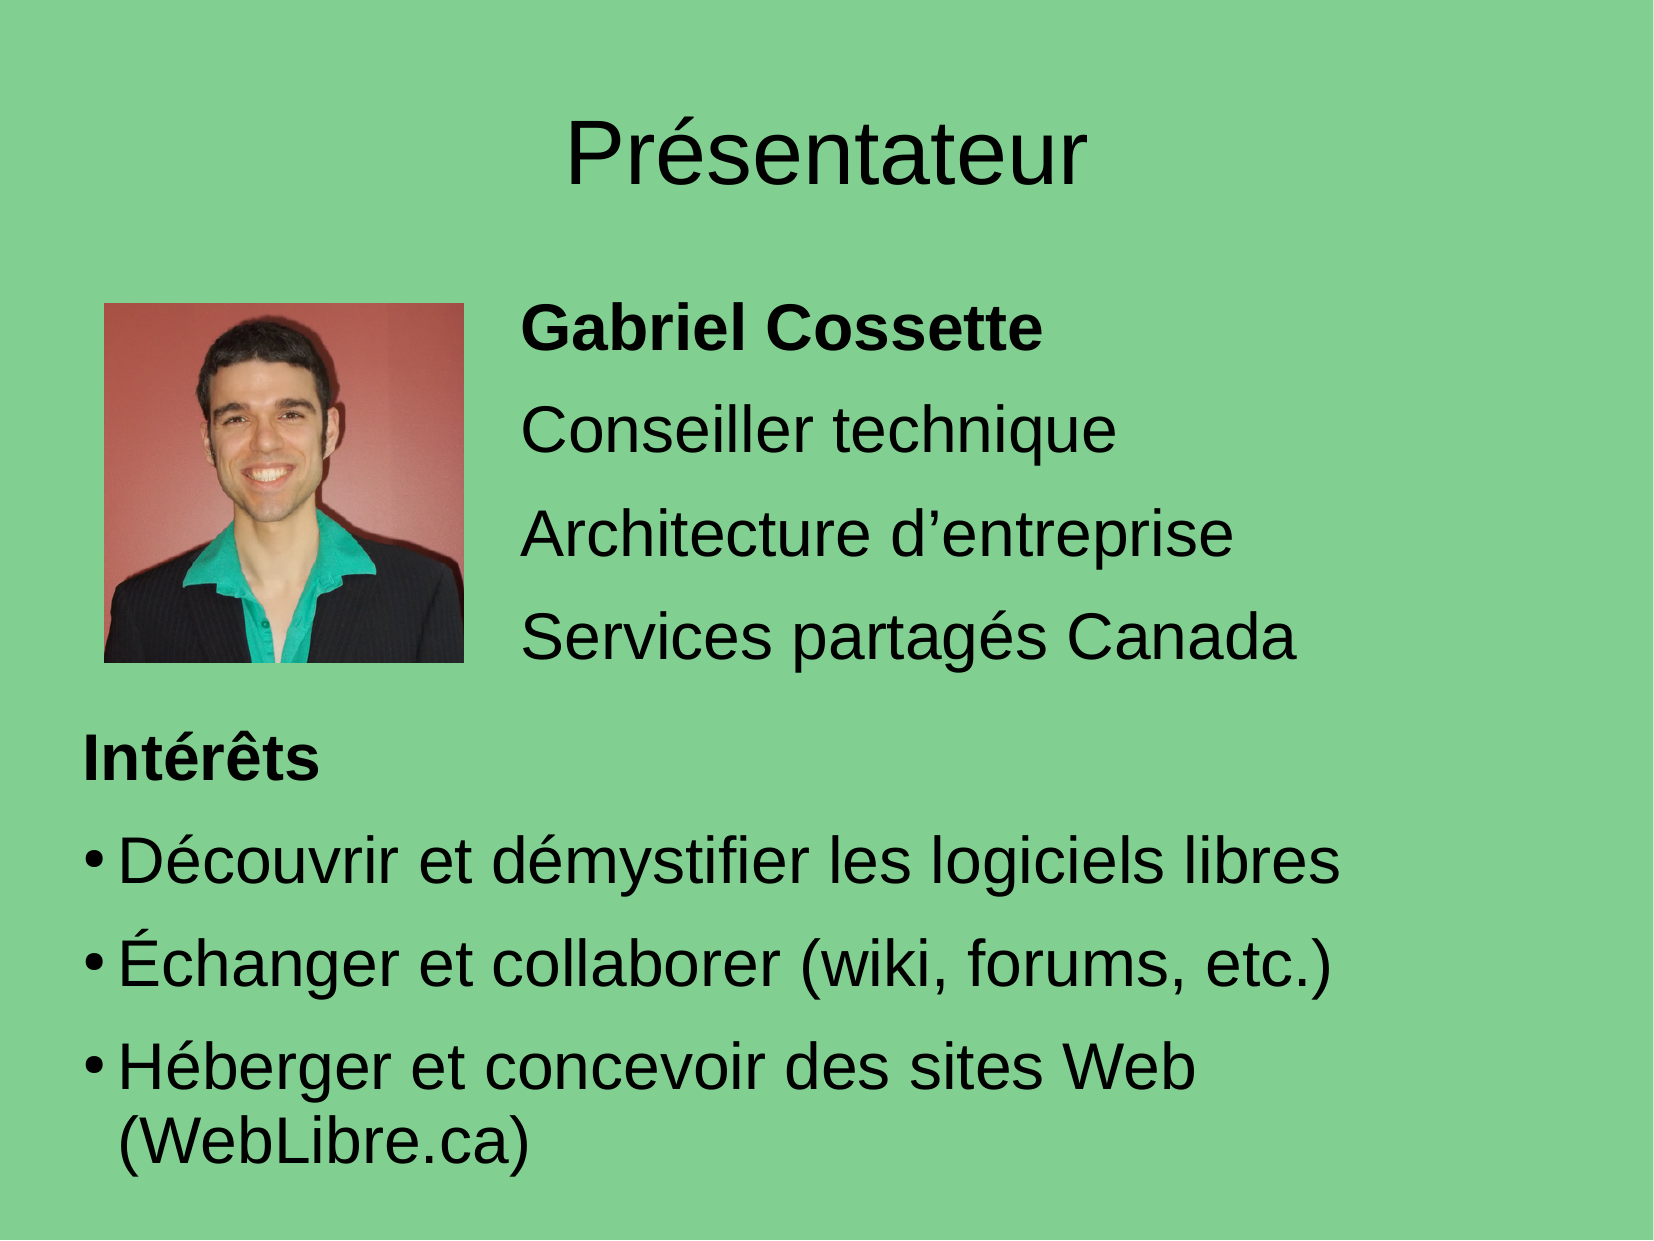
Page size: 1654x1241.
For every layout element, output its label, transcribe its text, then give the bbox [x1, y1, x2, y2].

title Présentateur [82, 49, 1571, 257]
picture [104, 303, 464, 663]
list Gabriel Cossette Conseiller technique Architecture d’entreprise Services partagés Canada Intérêts Découvrir et démystifier les logiciels libres Échanger et collaborer (wiki, forums, etc.) Héberger et concevoir des sites Web (WebLibre.ca) [82, 290, 1571, 1186]
